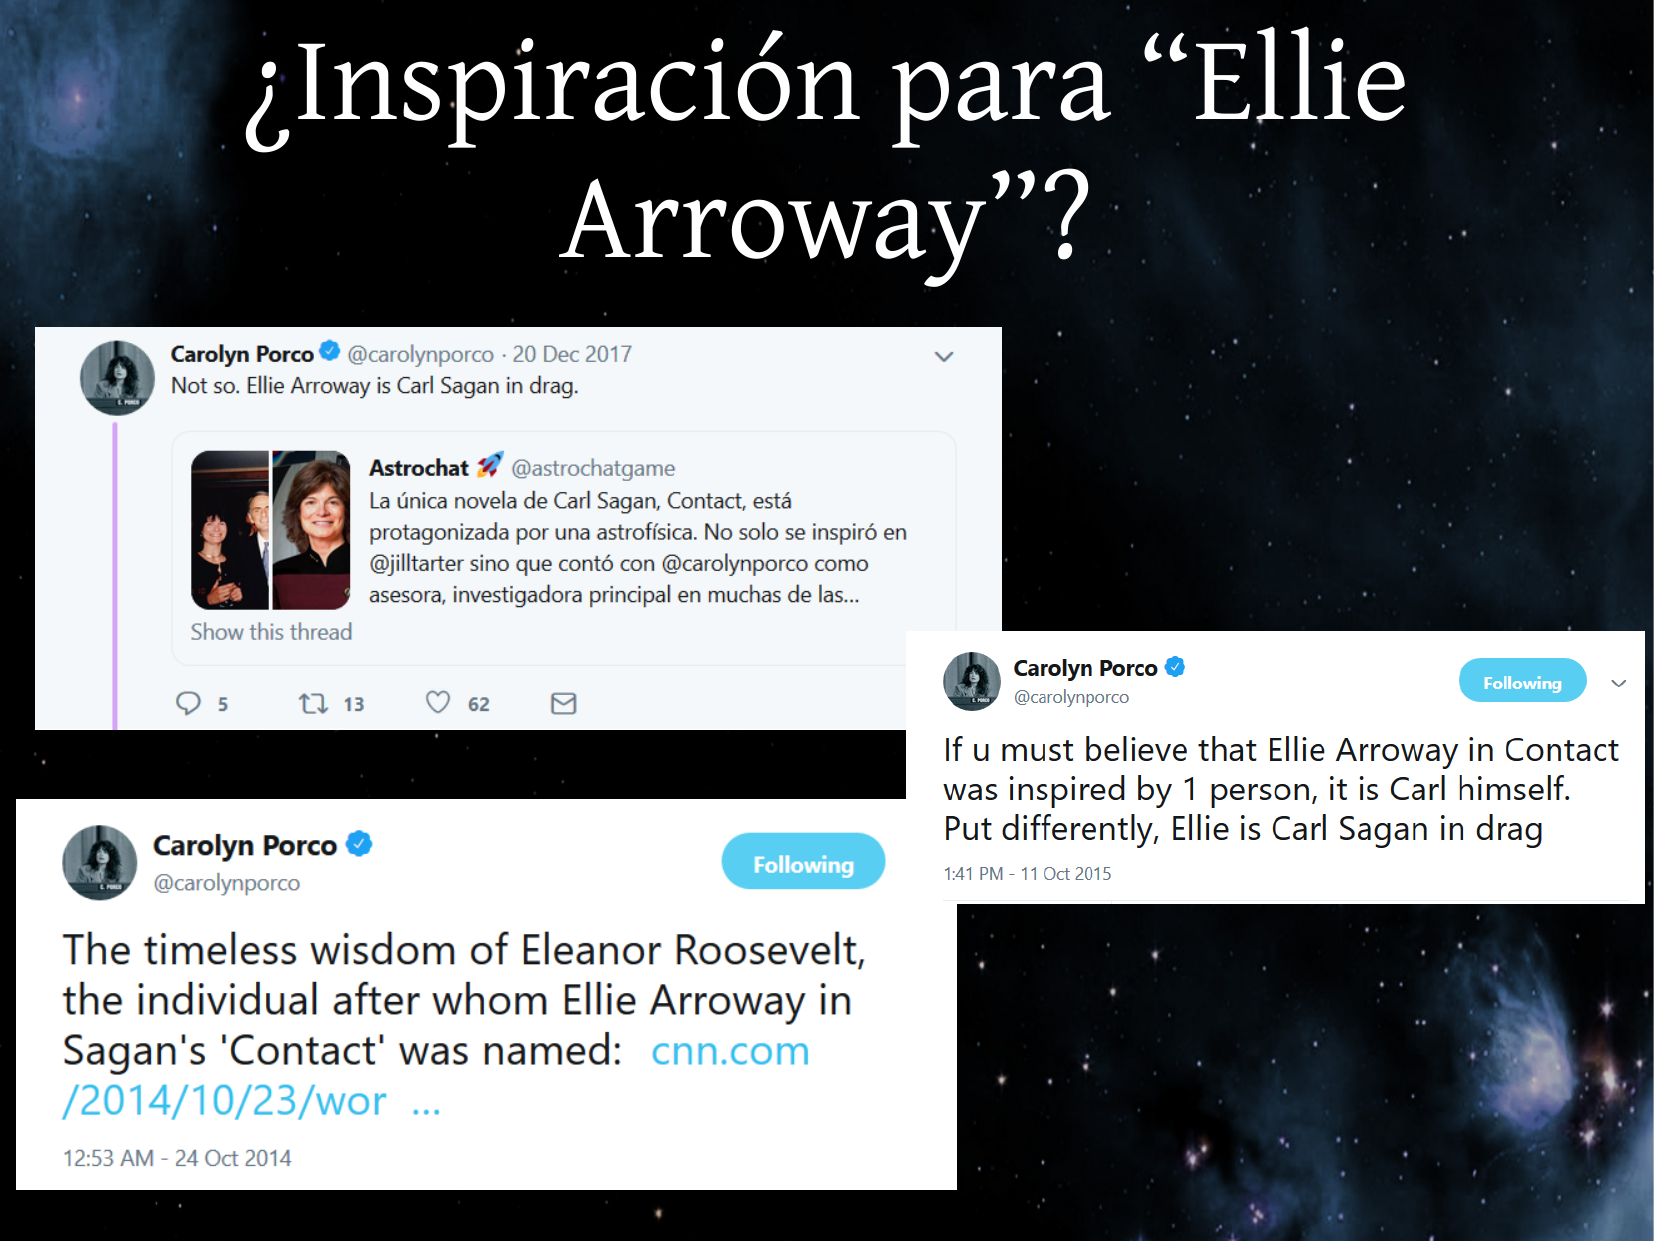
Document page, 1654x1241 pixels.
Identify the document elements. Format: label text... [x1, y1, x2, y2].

title ¿Inspiración para “Ellie Arroway”? [82, 14, 1571, 292]
picture [0, 0, 1654, 1241]
